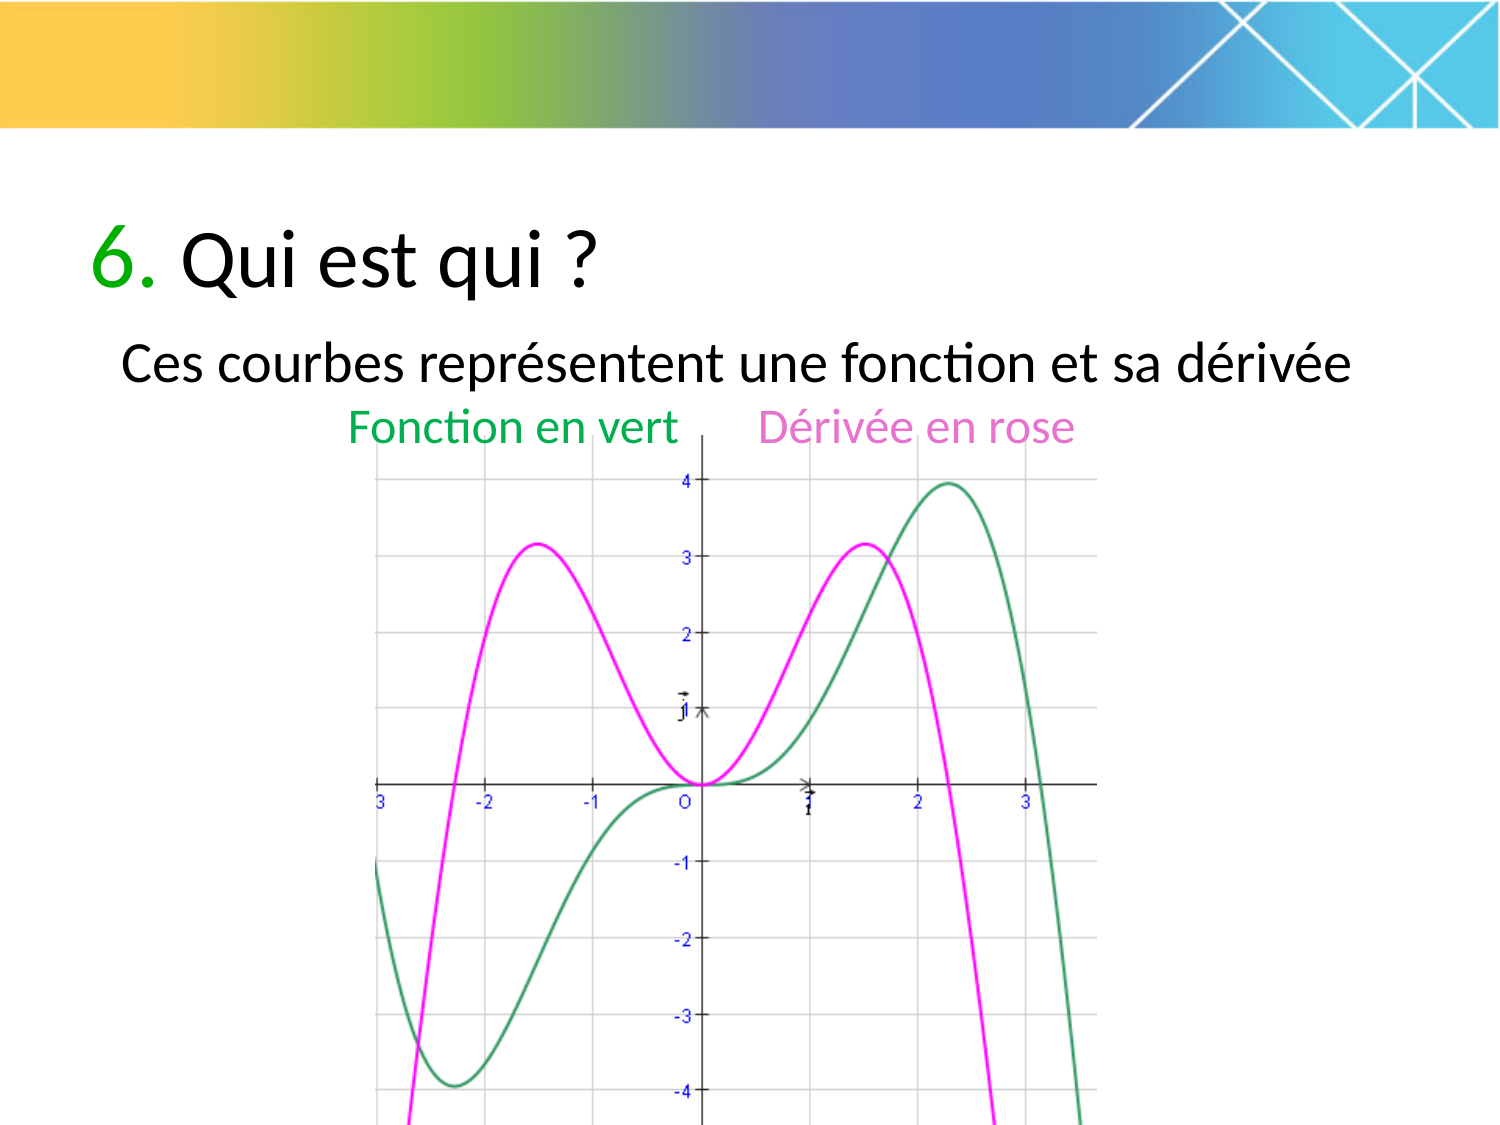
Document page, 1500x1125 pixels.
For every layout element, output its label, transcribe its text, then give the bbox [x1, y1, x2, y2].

text_box Fonction en vert Dérivée en rose [299, 386, 1284, 462]
text_box Ces courbes représentent une fonction et sa dérivée [106, 316, 1382, 402]
picture [0, 0, 1500, 130]
picture [375, 462, 1097, 1125]
text_box 6. Qui est qui ? [74, 163, 1500, 338]
